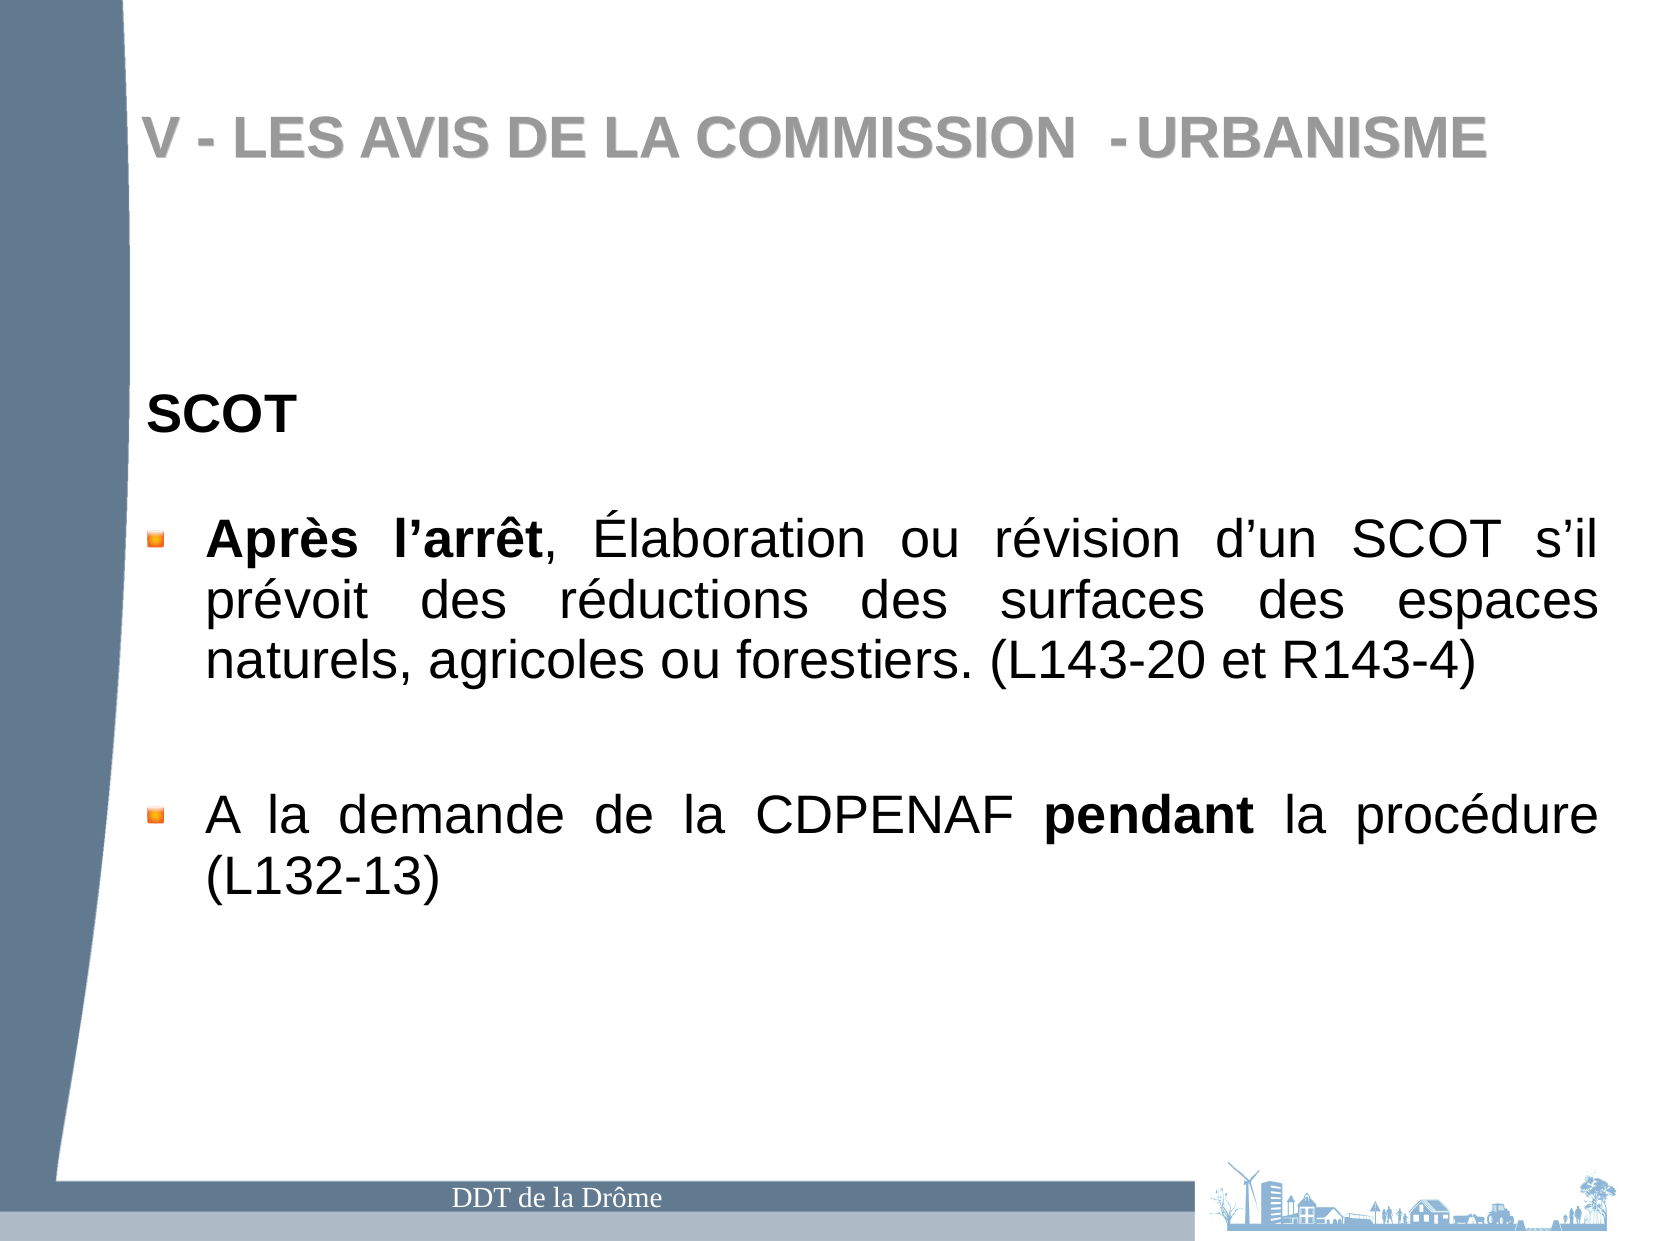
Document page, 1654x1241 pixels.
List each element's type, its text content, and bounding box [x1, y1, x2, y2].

text_box SCOT Après l’arrêt, Élaboration ou révision d’un SCOT s’il prévoit des réductions des surfaces des espaces naturels, agricoles ou forestiers. (L143-20 et R143-4) A la demande de la CDPENAF pendant la procédure (L132-13) [131, 289, 1615, 1000]
text_box V - LES AVIS DE LA COMMISSION - URBANISME [141, 82, 1642, 258]
